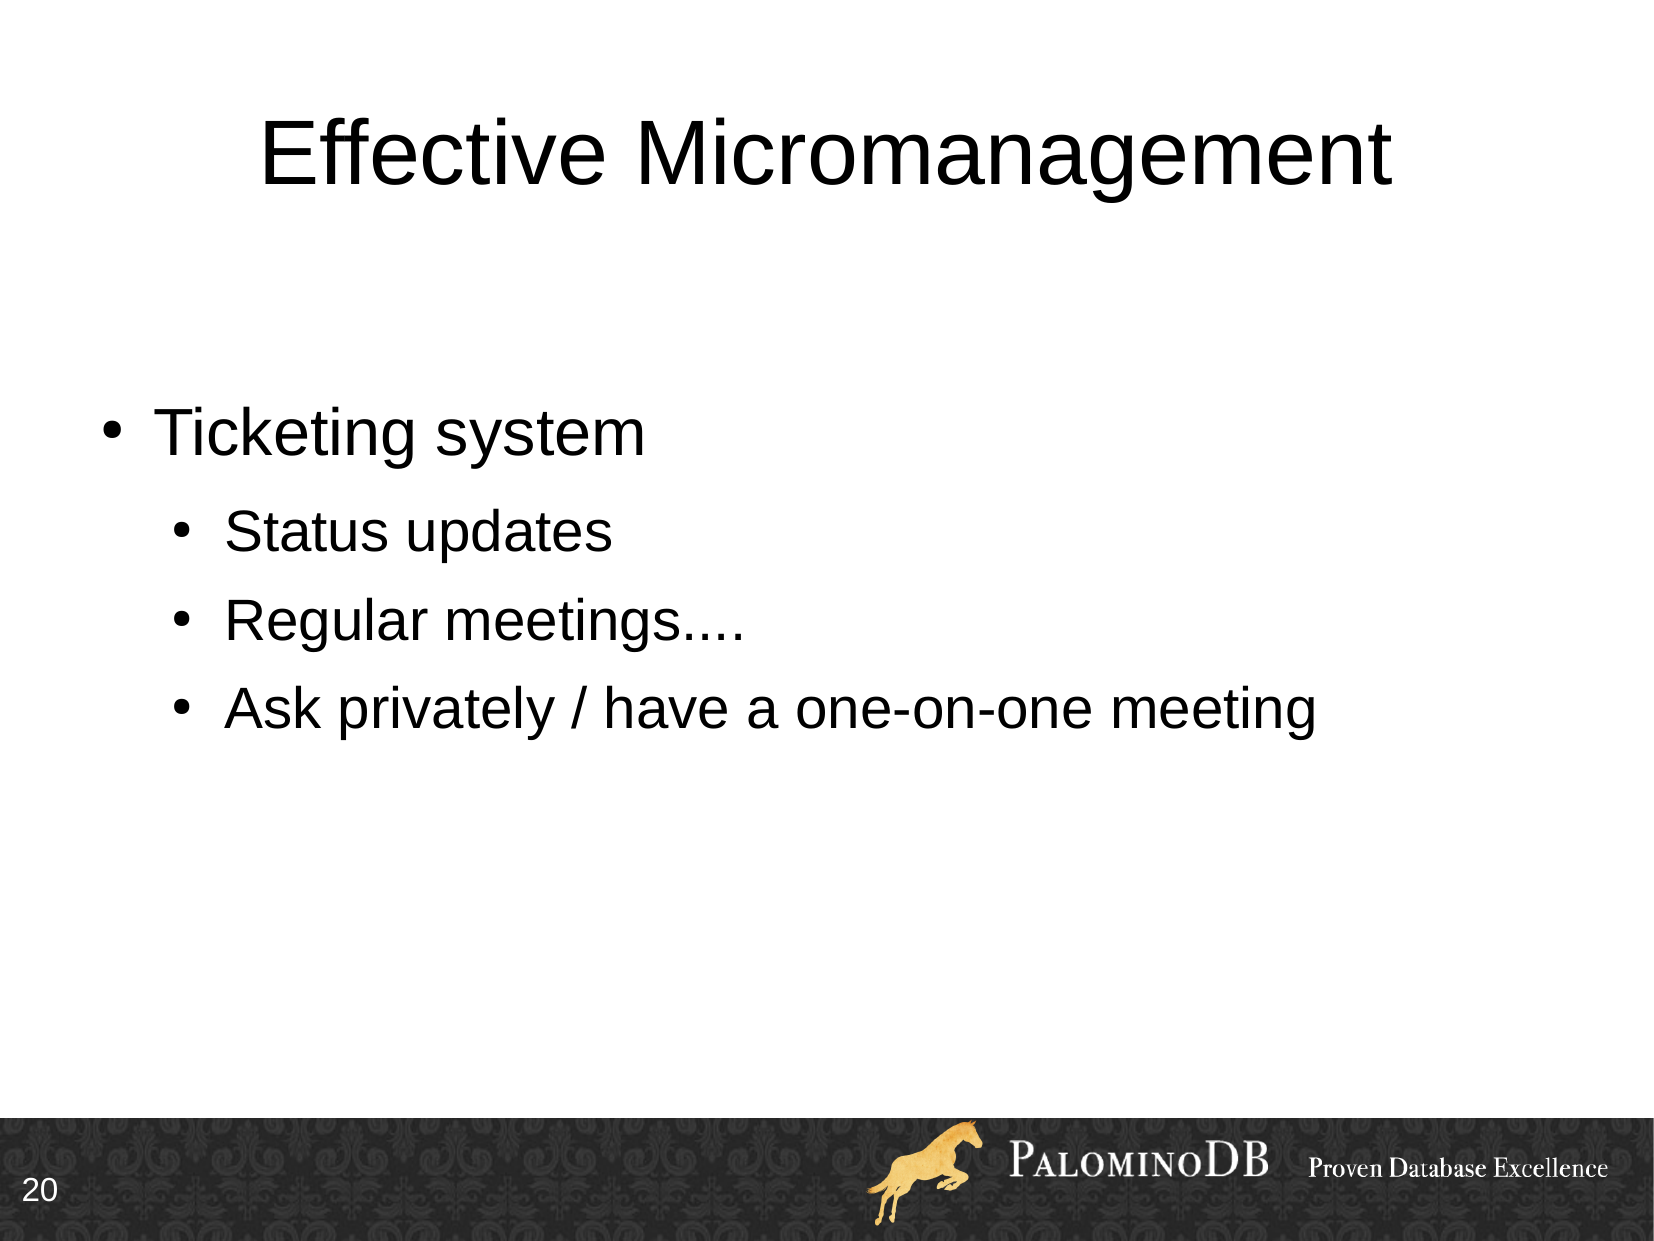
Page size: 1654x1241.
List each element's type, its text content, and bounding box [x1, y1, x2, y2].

picture [0, 1109, 1654, 1241]
list Ticketing system Status updates Regular meetings.... Ask privately / have a one-on-one meeting [82, 290, 1571, 1109]
title Effective Micromanagement [82, 49, 1571, 257]
